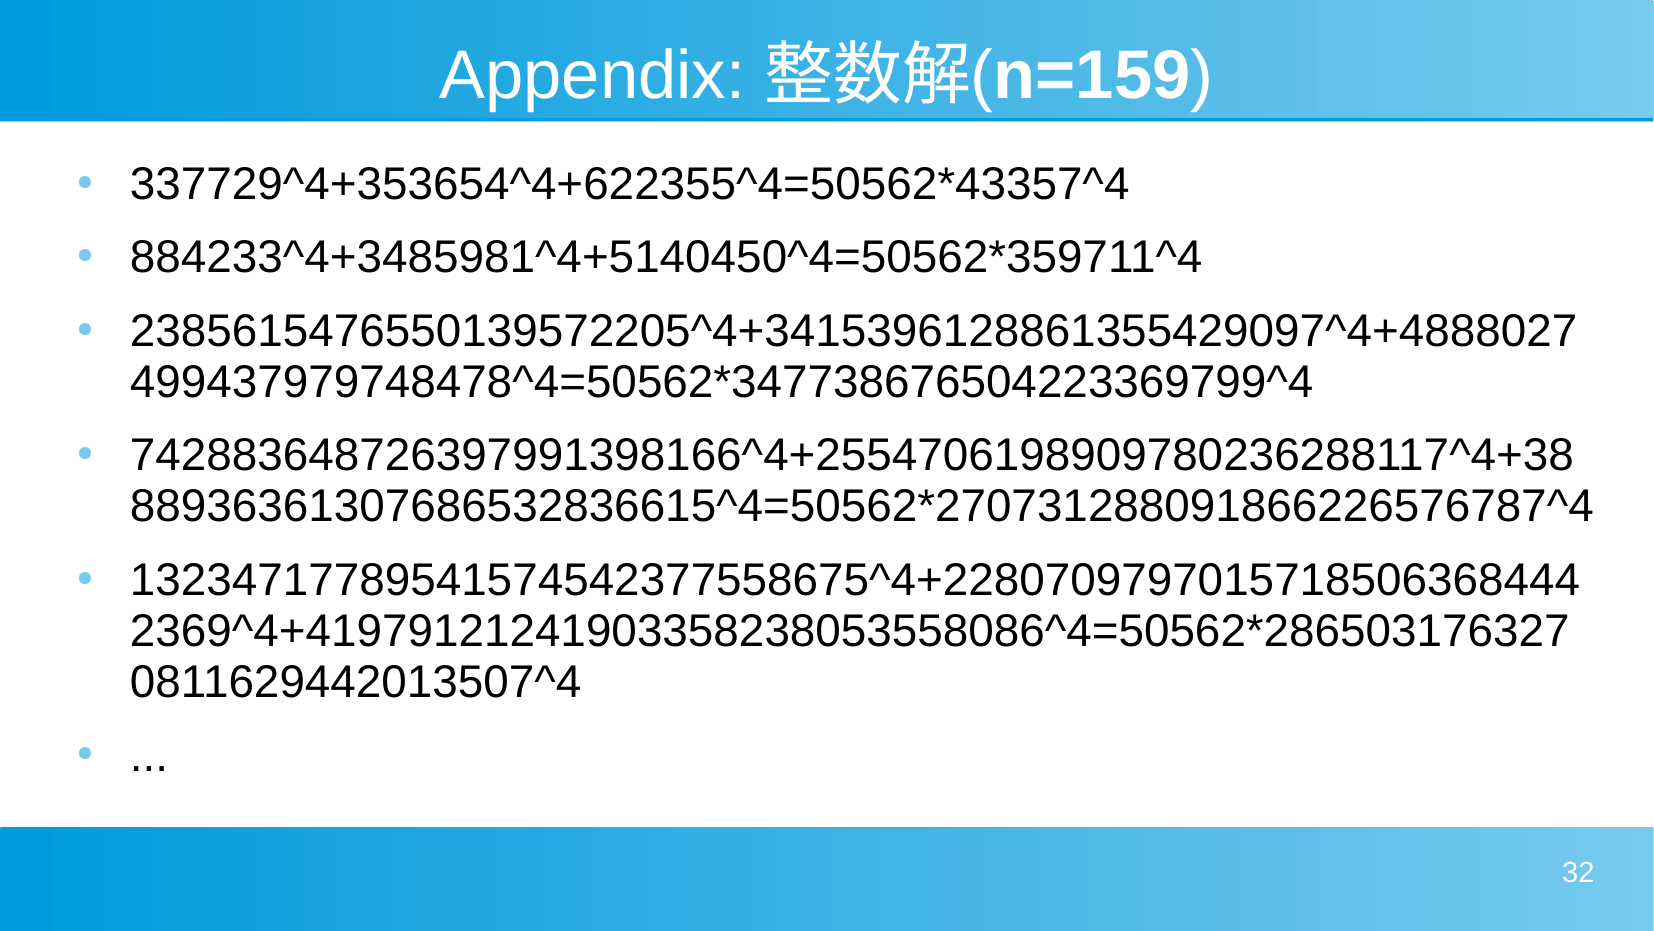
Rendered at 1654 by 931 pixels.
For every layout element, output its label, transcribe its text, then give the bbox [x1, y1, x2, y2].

list 337729^4+353654^4+622355^4=50562*43357^4 884233^4+3485981^4+5140450^4=50562*359711^4 2385615476550139572205^4+3415396128861355429097^4+4888027499437979748478^4=50562*347738676504223369799^4 742883648726397991398166^4+2554706198909780236288117^4+3888936361307686532836615^4=50562*270731288091866226576787^4 13234717789541574542377558675^4+22807097970157185063684442369^4+41979121241903358238053558086^4=50562*2865031763270811629442013507^4 ... [59, 121, 1595, 857]
title Appendix: 整数解(n=159) [59, 29, 1595, 108]
